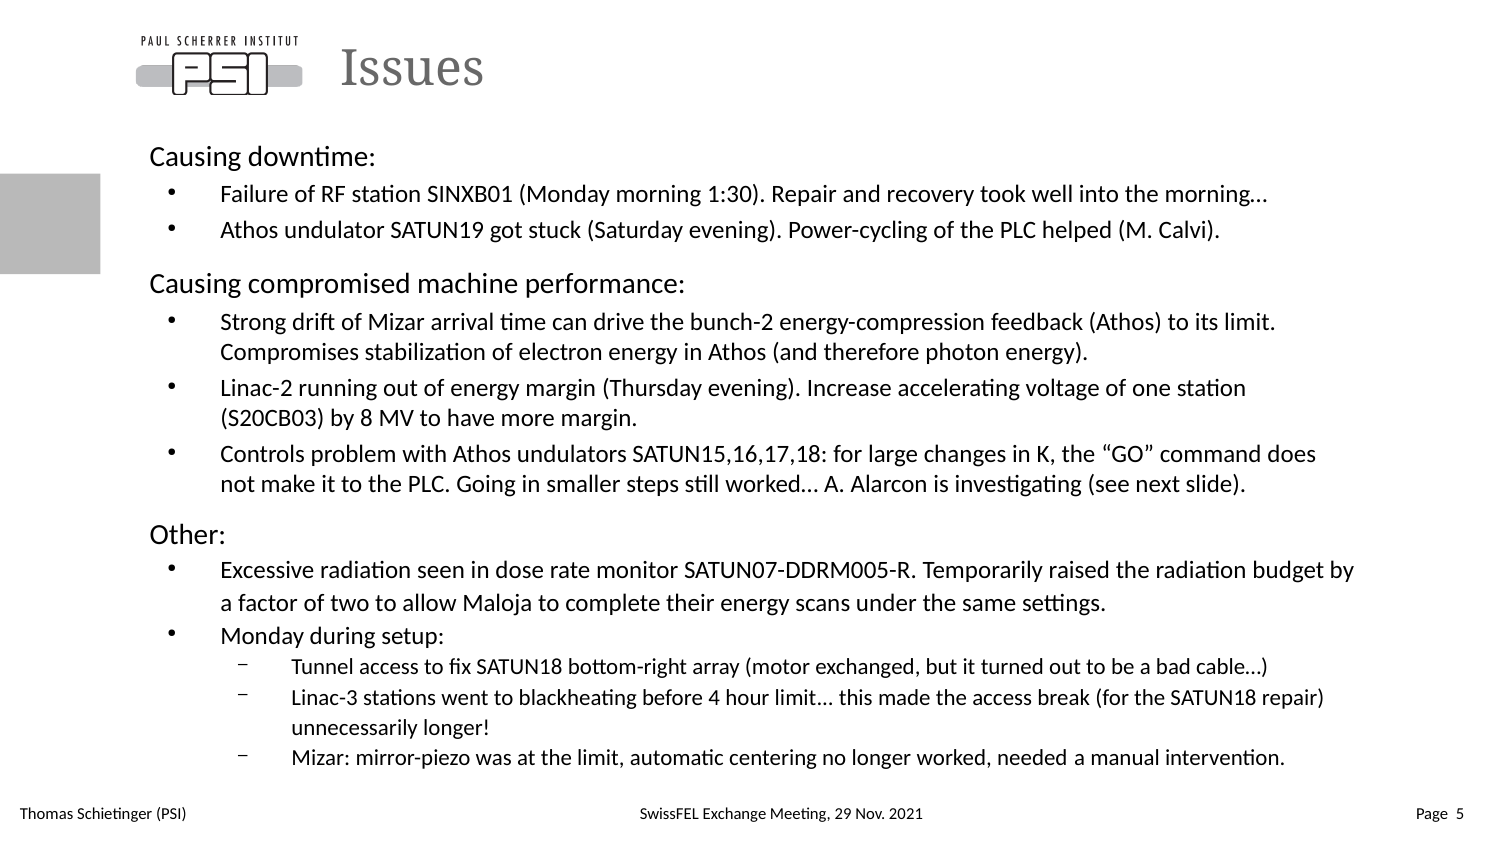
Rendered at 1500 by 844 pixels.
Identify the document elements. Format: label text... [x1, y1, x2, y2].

list Causing downtime: Failure of RF station SINXB01 (Monday morning 1:30). Repair and recovery took well into the morning… Athos undulator SATUN19 got stuck (Saturday evening). Power-cycling of the PLC helped (M. Calvi). Causing compromised machine performance: Strong drift of Mizar arrival time can drive the bunch-2 energy-compression feedback (Athos) to its limit. Compromises stabilization of electron energy in Athos (and therefore photon energy). Linac-2 running out of energy margin (Thursday evening). Increase accelerating voltage of one station (S20CB03) by 8 MV to have more margin. Controls problem with Athos undulators SATUN15,16,17,18: for large changes in K, the “GO” command does not make it to the PLC. Going in smaller steps still worked… A. Alarcon is investigating (see next slide). Other: Excessive radiation seen in dose rate monitor SATUN07-DDRM005-R. Temporarily raised the radiation budget by a factor of two to allow Maloja to complete their energy scans under the same settings. Monday during setup: Tunnel access to fix SATUN18 bottom-right array (motor exchanged, but it turned out to be a bad cable…) Linac-3 stations went to blackheating before 4 hour limit... this made the access break (for the SATUN18 repair) unnecessarily longer! Mizar: mirror-piezo was at the limit, automatic centering no longer worked, needed a manual intervention. [149, 136, 1359, 504]
title Issues [340, 35, 1442, 98]
